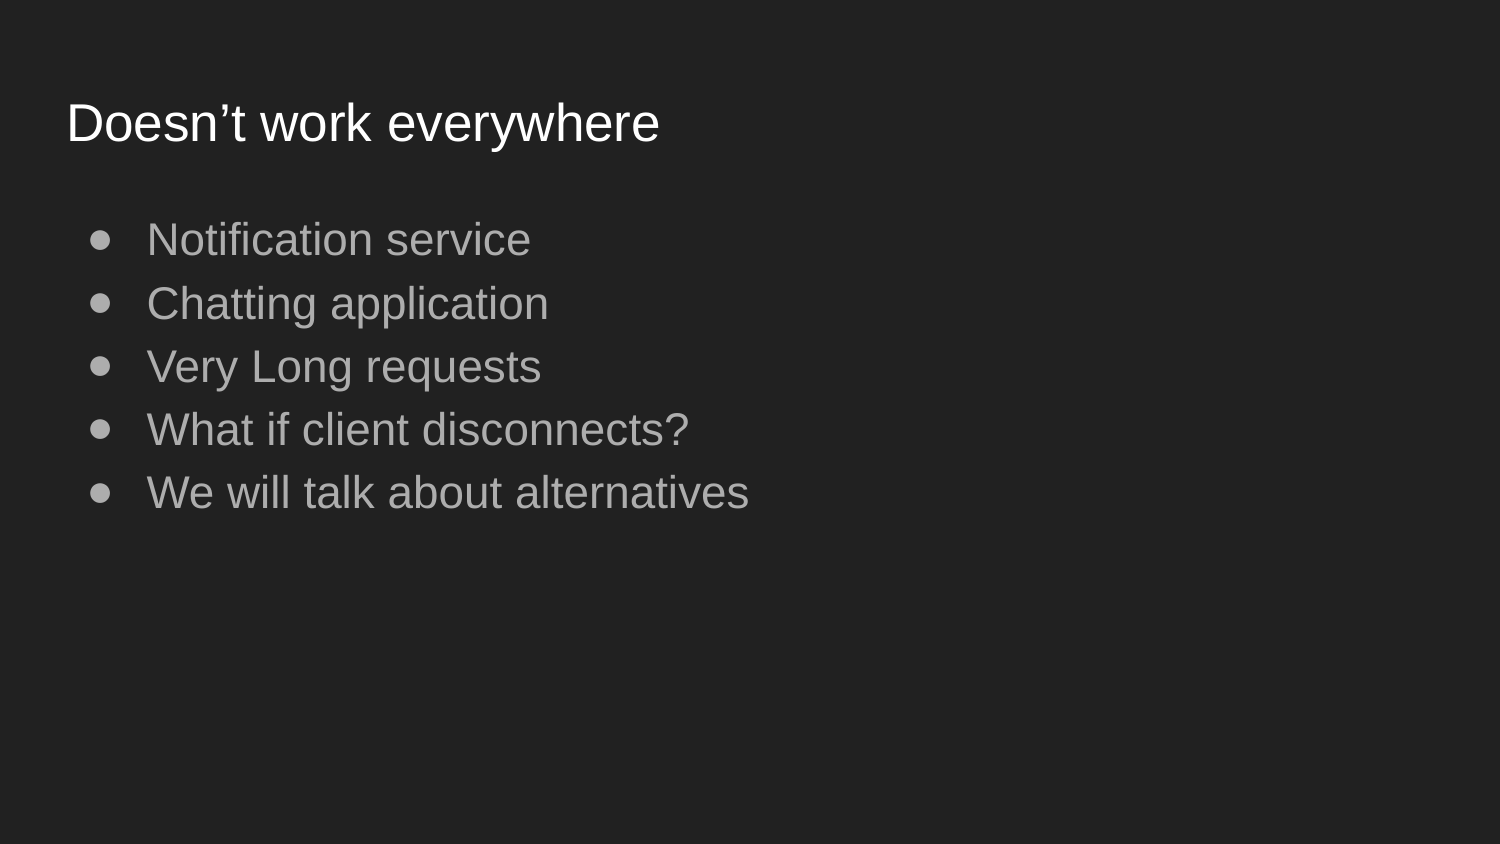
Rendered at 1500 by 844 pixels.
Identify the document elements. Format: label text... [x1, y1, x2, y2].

title Doesn’t work everywhere [51, 72, 1449, 167]
list Notification service Chatting application Very Long requests What if client disconnects? We will talk about alternatives [56, 186, 992, 570]
